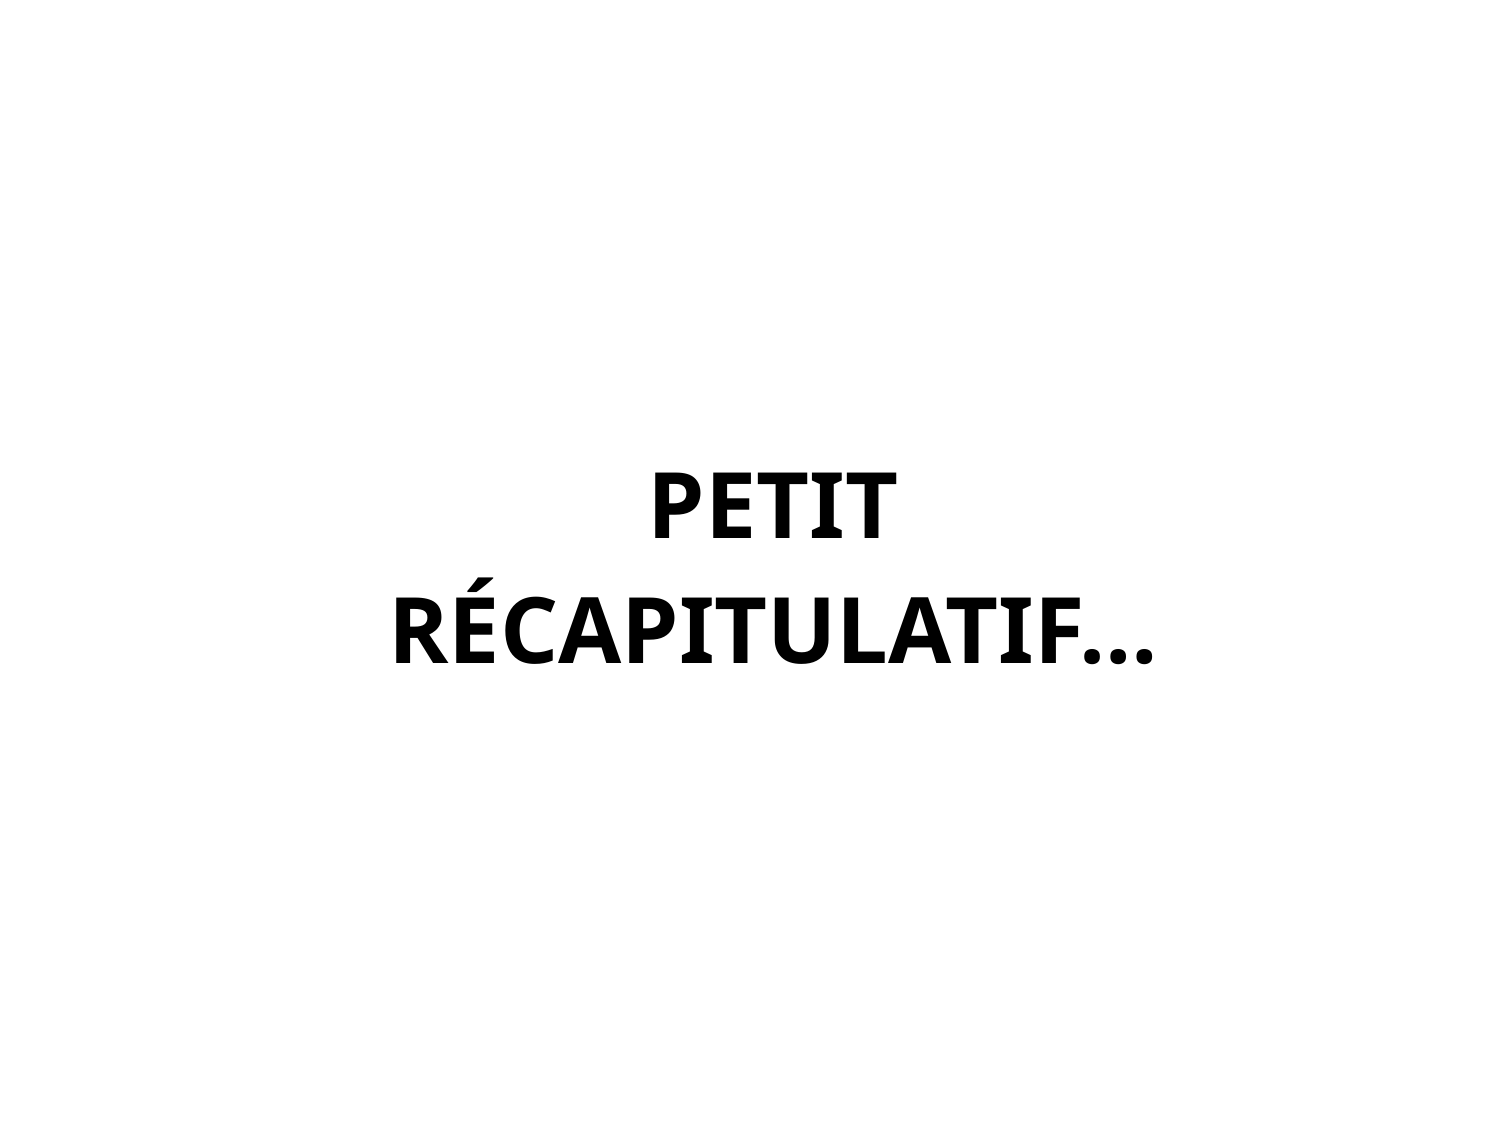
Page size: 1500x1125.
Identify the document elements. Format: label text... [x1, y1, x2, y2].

text_box PETIT RÉCAPITULATIF… [135, 432, 1411, 671]
